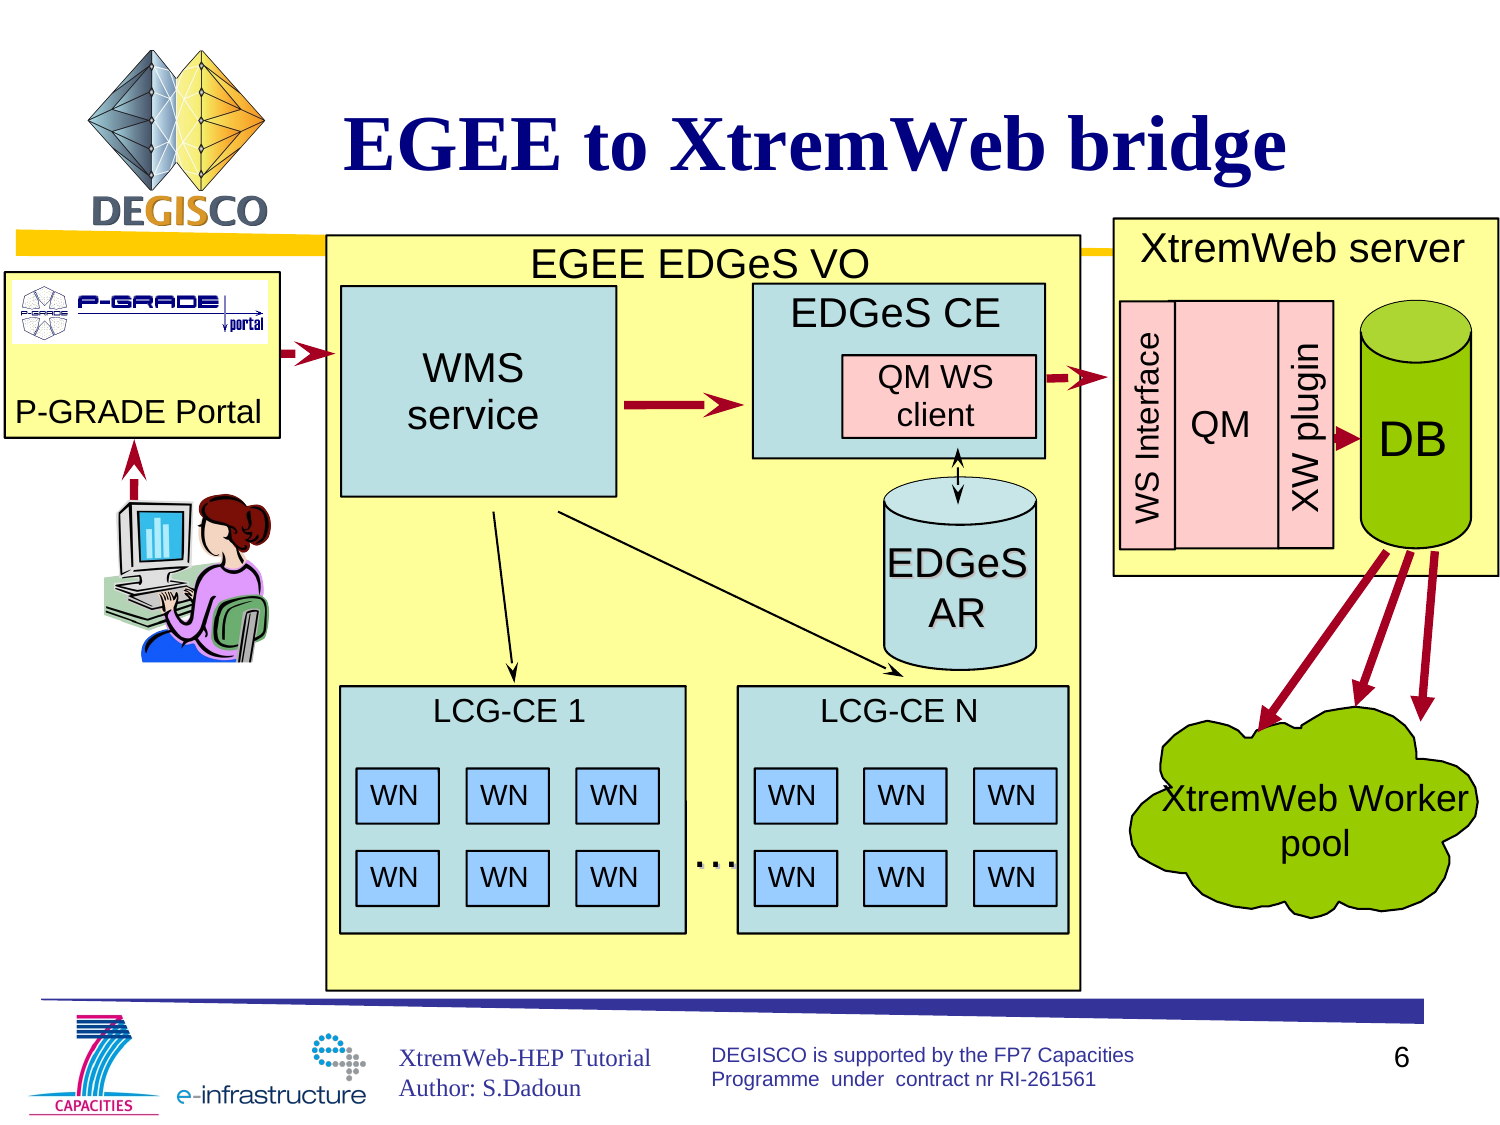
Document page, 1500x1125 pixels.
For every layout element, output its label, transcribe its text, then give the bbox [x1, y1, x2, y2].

text_box WN [576, 750, 658, 833]
text_box LCG-CE N [737, 686, 1069, 736]
text_box [326, 286, 1081, 991]
text_box [1129, 795, 1450, 919]
text_box WN [467, 750, 549, 833]
text_box P-GRADE Portal [4, 346, 280, 438]
text_box [4, 272, 280, 346]
text_box WN [754, 750, 836, 833]
text_box WN [576, 833, 658, 924]
text_box WN [467, 833, 549, 924]
text_box … [681, 817, 743, 870]
picture [12, 280, 268, 344]
text_box QM WS client [841, 351, 1037, 442]
text_box EDGeS CE [752, 283, 1046, 334]
text_box DB [1367, 405, 1464, 475]
text_box [16, 230, 326, 255]
picture [177, 1033, 366, 1104]
text_box WN [357, 750, 439, 833]
text_box WN [754, 833, 836, 924]
picture [65, 44, 287, 226]
text_box WN [974, 750, 1056, 833]
picture [104, 493, 271, 664]
text_box WN [864, 833, 946, 924]
text_box WN [974, 833, 1056, 924]
text_box EDGeS AR [874, 529, 1047, 642]
picture [22, 1007, 165, 1124]
text_box WN [864, 750, 946, 833]
text_box XtremWeb server [1113, 218, 1499, 269]
text_box [1160, 706, 1466, 773]
text_box [1113, 269, 1499, 576]
text_box XtremWeb Worker pool [1152, 773, 1479, 864]
text_box WS Interface [1122, 301, 1173, 550]
text_box QM [1176, 400, 1278, 450]
text_box LCG-CE 1 [339, 686, 686, 736]
text_box WN [357, 833, 439, 924]
text_box EGEE EDGeS VO [326, 235, 1081, 286]
text_box [1081, 248, 1113, 255]
text_box XW plugin [1286, 300, 1326, 549]
title EGEE to XtremWeb bridge [206, 56, 1425, 221]
picture [317, 1038, 340, 1049]
text_box WMS service [339, 347, 615, 438]
